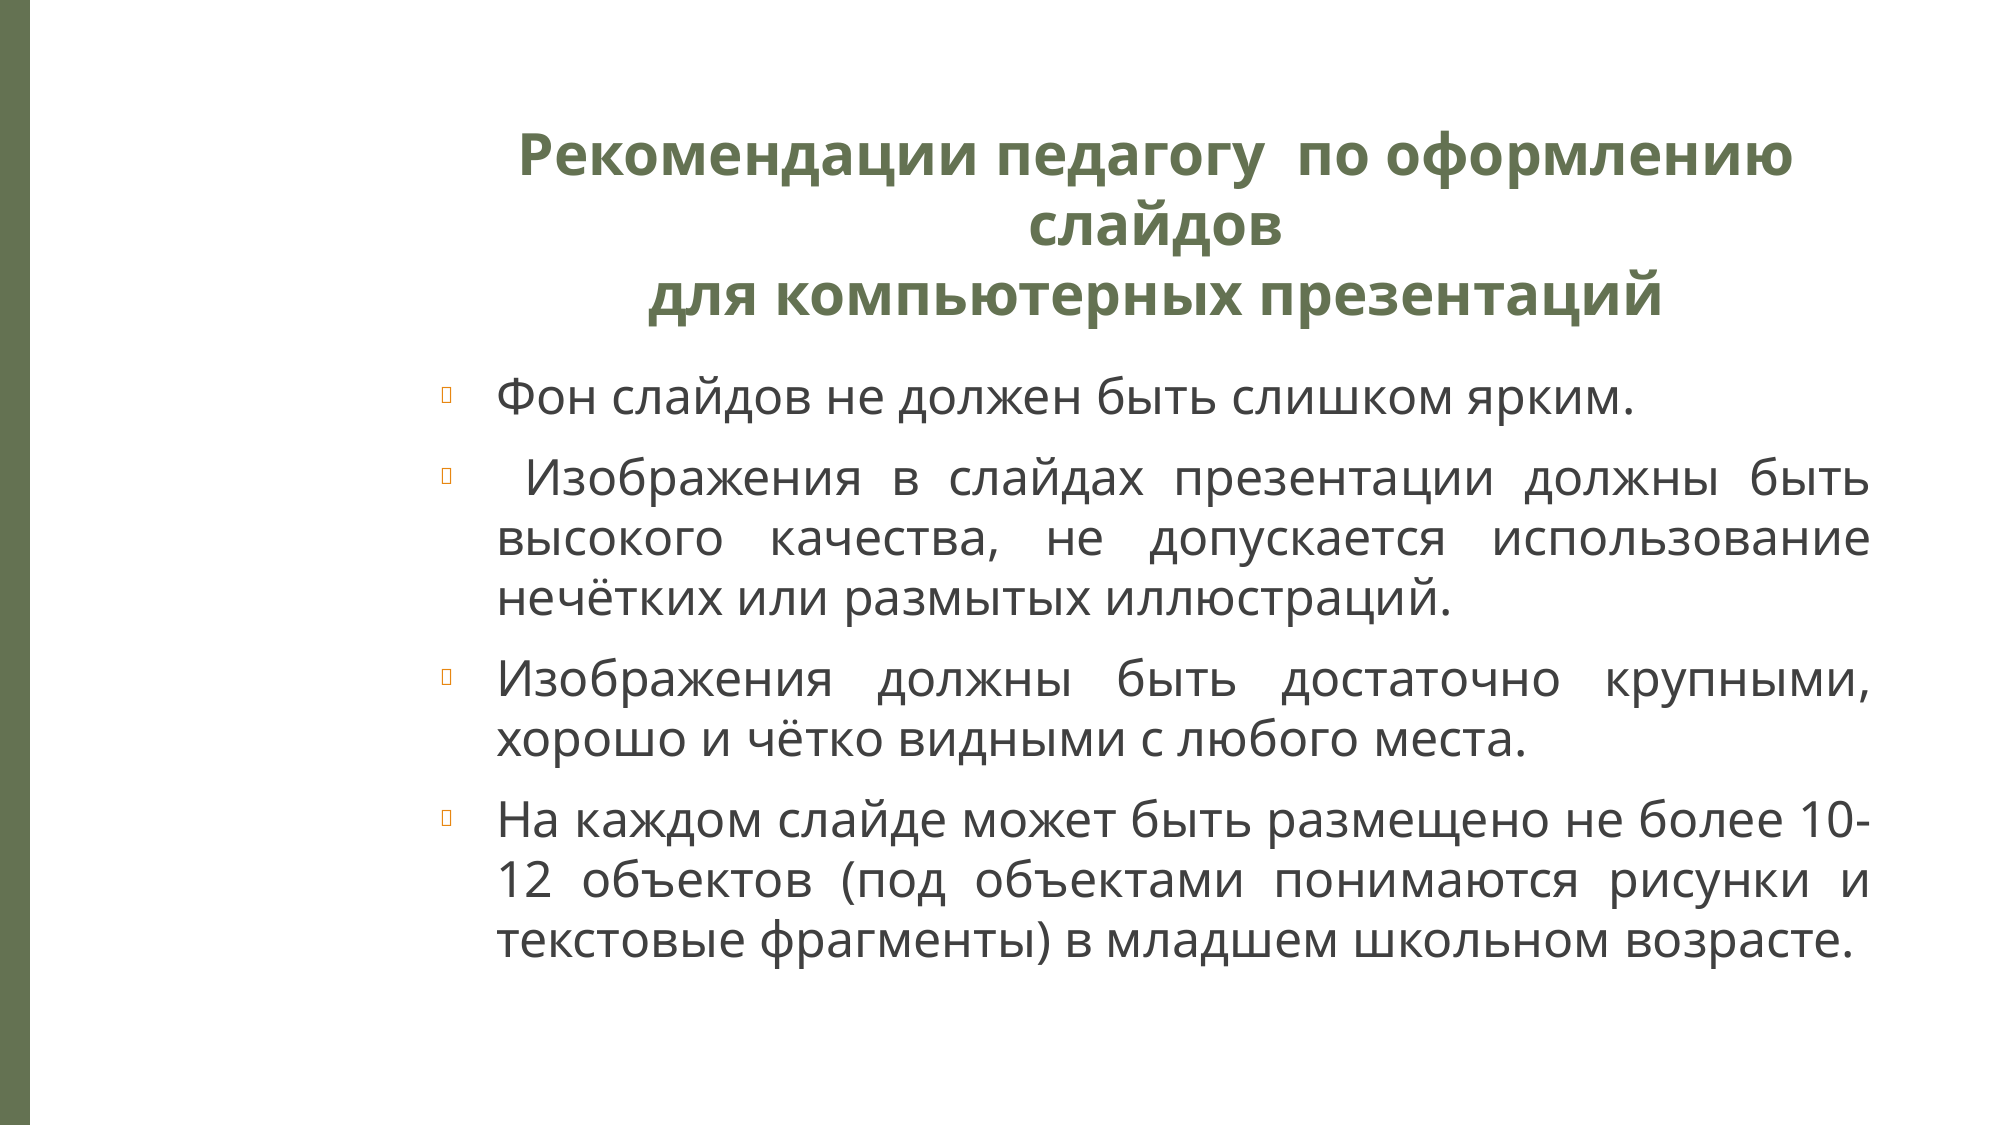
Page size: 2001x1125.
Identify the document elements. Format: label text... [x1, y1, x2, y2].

list Фон слайдов не должен быть слишком ярким. Изображения в слайдах презентации должны быть высокого качества, не допускается использование нечётких или размытых иллюстраций. Изображения должны быть достаточно крупными, хорошо и чётко видными с любого места. На каждом слайде может быть размещено не более 10-12 объектов (под объектами понимаются рисунки и текстовые фрагменты) в младшем школьном возрасте. [424, 350, 1888, 1116]
title Рекомендации педагогу по оформлению слайдов для компьютерных презентаций [425, 102, 1888, 313]
